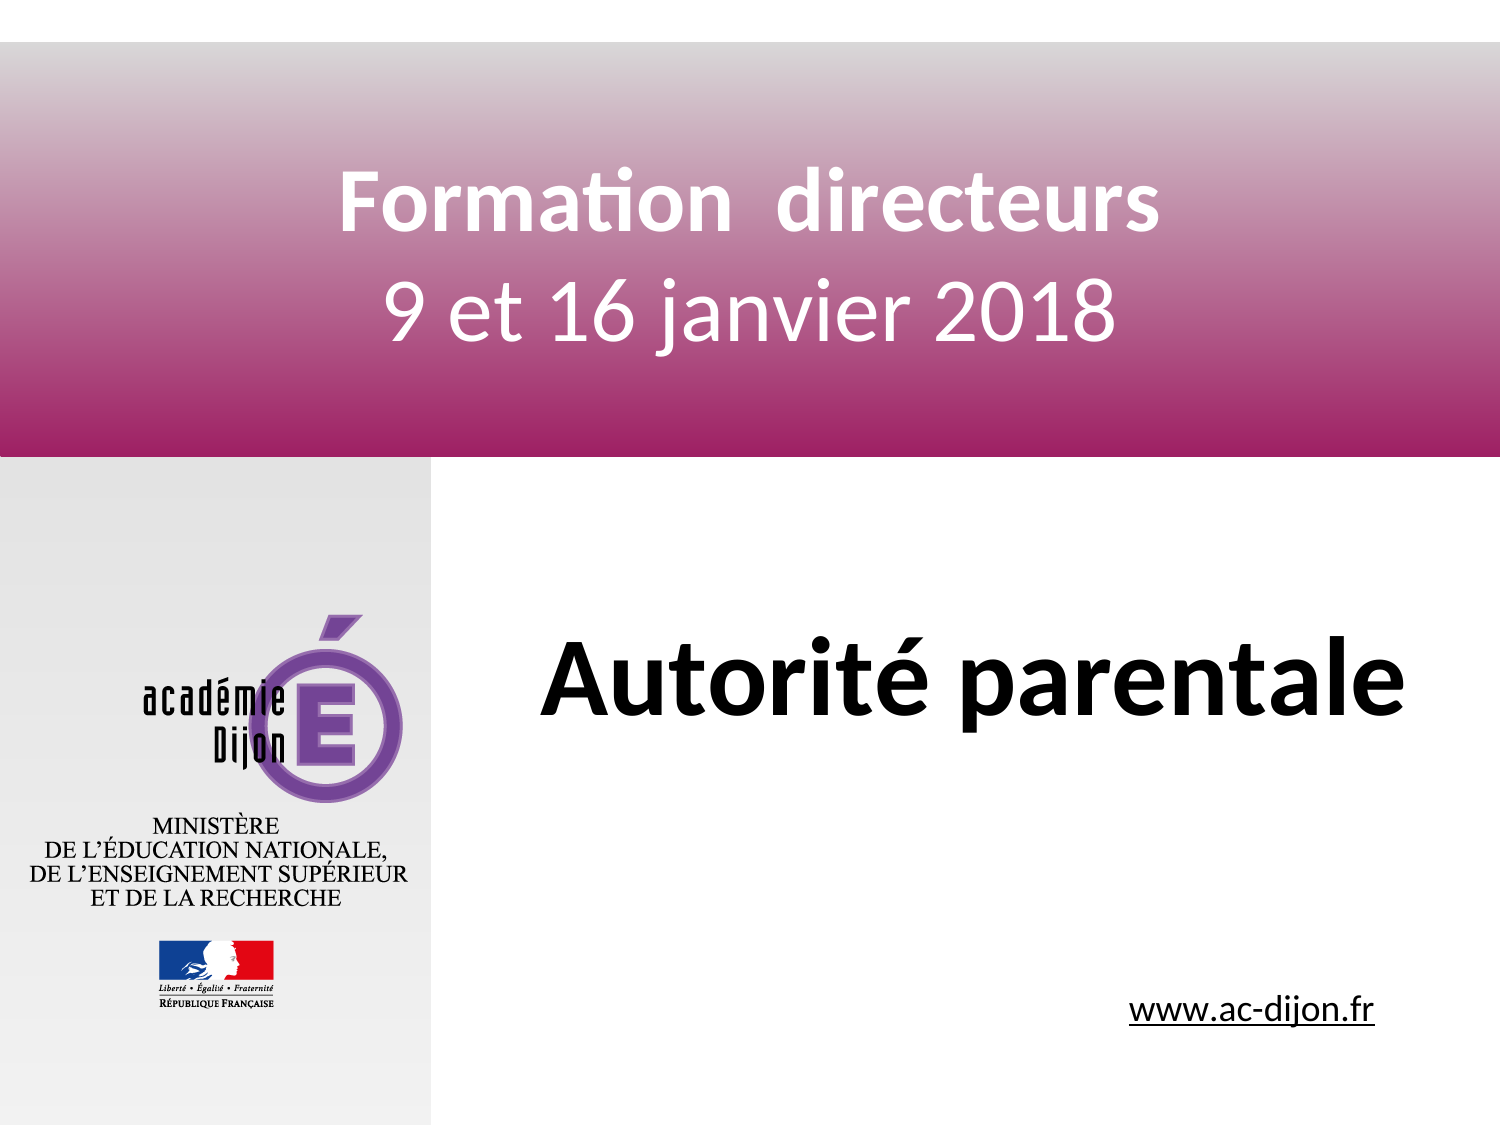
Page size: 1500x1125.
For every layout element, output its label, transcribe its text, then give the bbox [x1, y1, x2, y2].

text_box Formation directeurs 9 et 16 janvier 2018 [0, 42, 1500, 457]
text_box Autorité parentale [519, 496, 1430, 1096]
picture [29, 612, 408, 1009]
